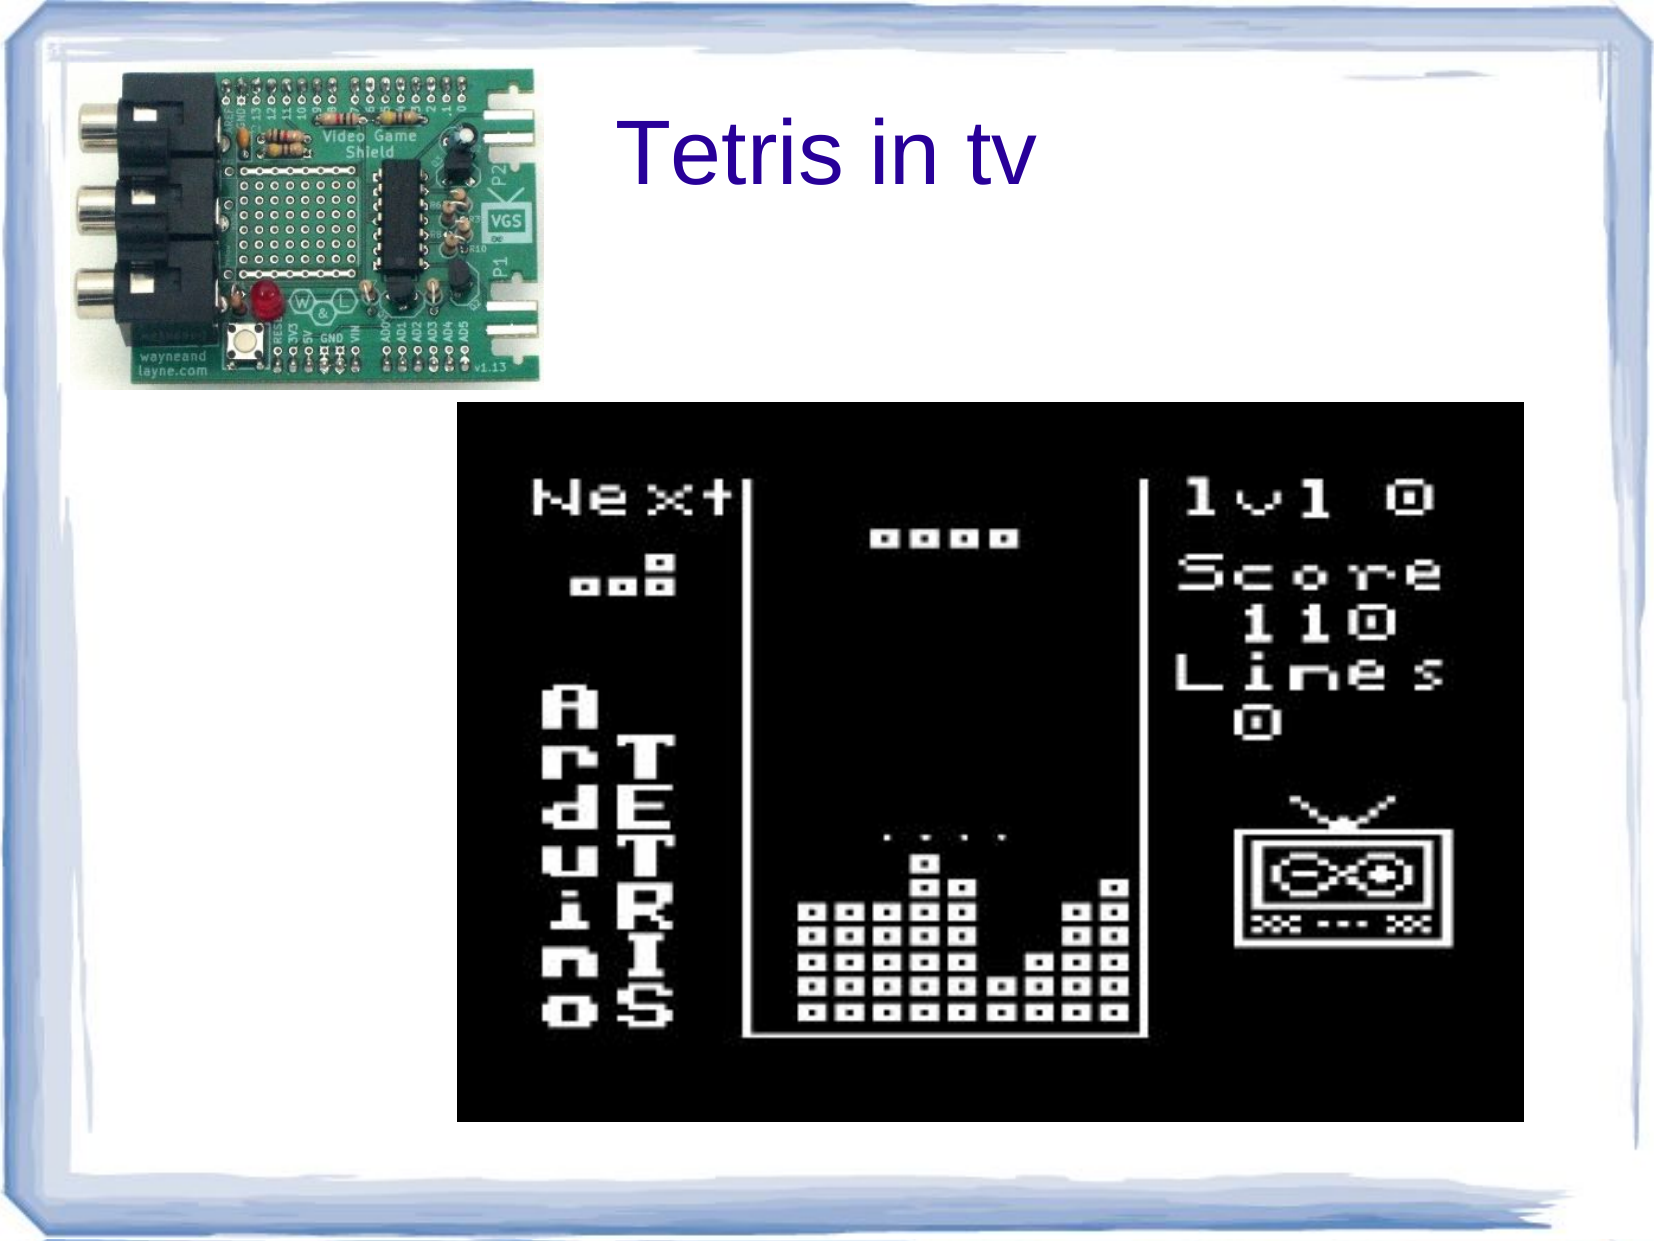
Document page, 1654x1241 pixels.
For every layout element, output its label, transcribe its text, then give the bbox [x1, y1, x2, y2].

title Tetris in tv [82, 49, 1571, 257]
picture [0, 0, 1654, 1241]
